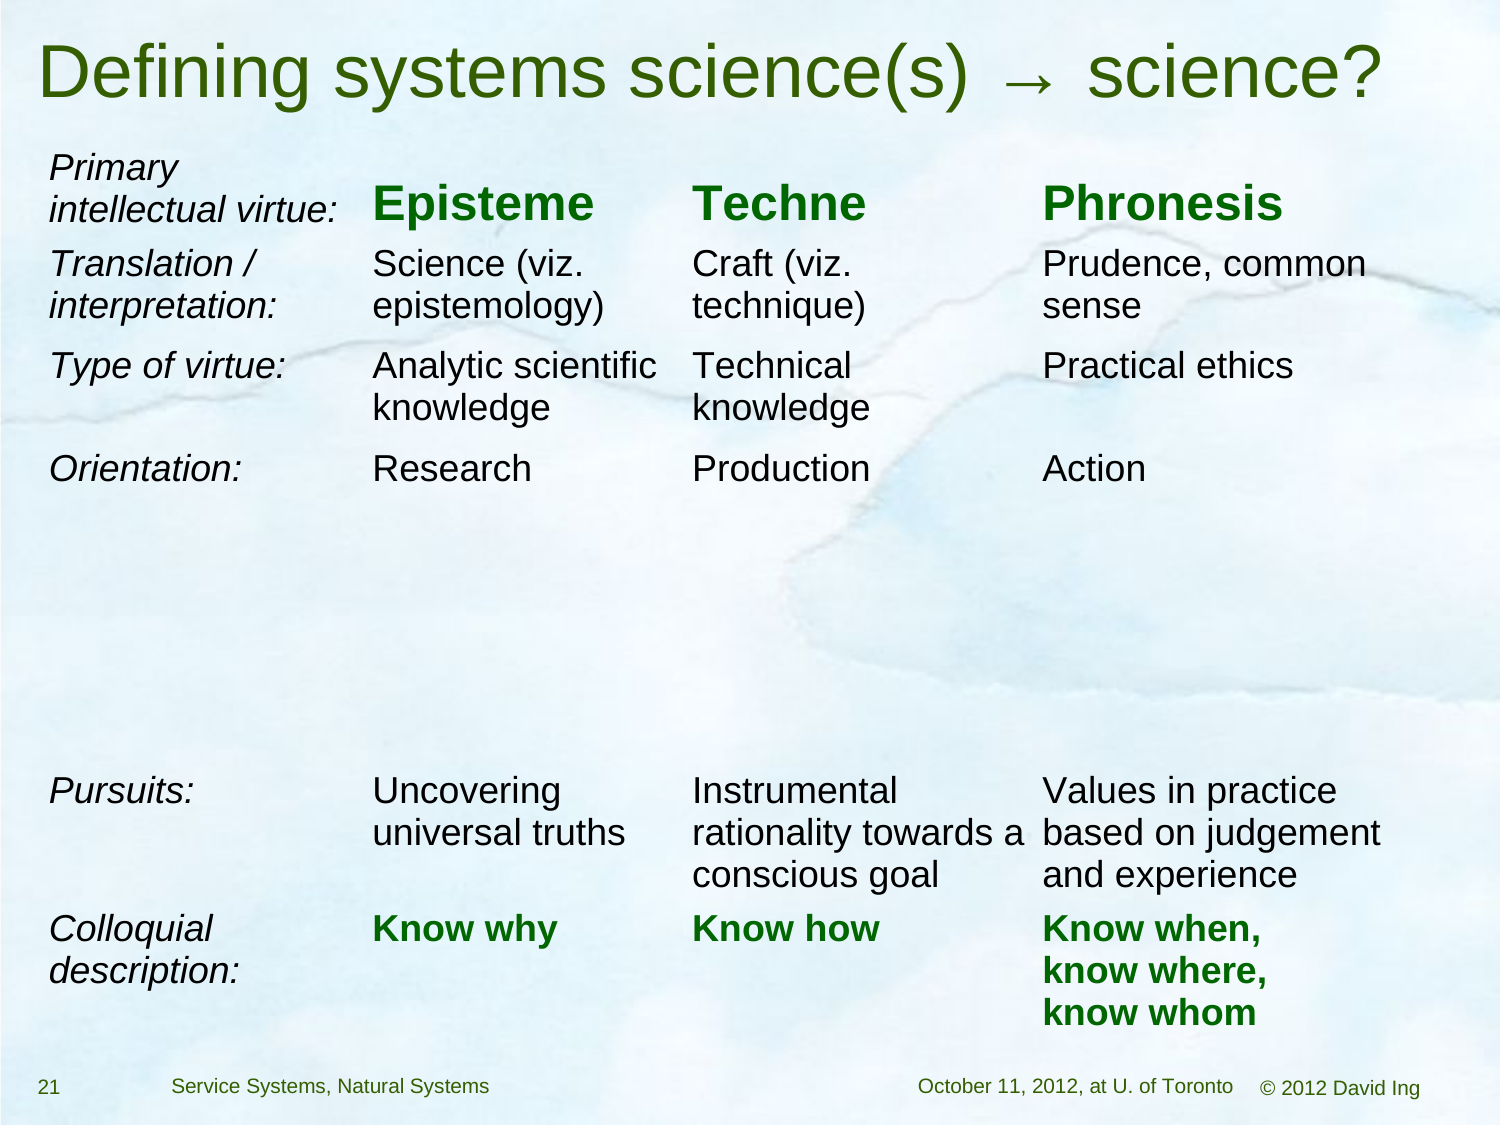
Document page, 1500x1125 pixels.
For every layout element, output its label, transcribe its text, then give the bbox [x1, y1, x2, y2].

title Defining systems science(s) → science? [37, 37, 1463, 152]
table_cell Craft (viz. technique) [686, 237, 1036, 339]
table_cell Know when, know where, know whom [1036, 901, 1450, 1039]
table_cell [43, 500, 366, 764]
table_cell [1036, 661, 1450, 764]
picture [0, 0, 1500, 1125]
table_header Primary intellectual virtue: [43, 135, 366, 237]
table_cell Action [1036, 441, 1450, 500]
table_cell [366, 661, 686, 764]
table_cell Translation / interpretation: [43, 237, 366, 339]
table_cell Values in practice based on judgement and experience [1036, 764, 1450, 901]
table_header Phronesis [1036, 135, 1450, 237]
table_cell Know how [686, 901, 1036, 1039]
table_cell Prudence, common sense [1036, 237, 1450, 339]
table_cell Production [686, 441, 1036, 500]
table_header Techne [686, 135, 1036, 237]
table_cell Orientation: [43, 441, 366, 500]
table_cell Uncovering universal truths [366, 764, 686, 901]
table_cell [686, 559, 1036, 661]
table_cell [1036, 559, 1450, 661]
table_cell Practical ethics [1036, 339, 1450, 441]
table_cell Instrumental rationality towards a conscious goal [686, 764, 1036, 901]
table_cell Type of virtue: [43, 339, 366, 441]
table_cell [686, 661, 1036, 764]
table_cell Pursuits: [43, 764, 366, 901]
table_cell Know why [366, 901, 686, 1039]
table_cell [366, 559, 686, 661]
table_cell [686, 500, 1036, 559]
table_header Episteme [366, 135, 686, 237]
table_cell Research [366, 441, 686, 500]
table_cell Colloquial description: [43, 901, 366, 1039]
table_cell Analytic scientific knowledge [366, 339, 686, 441]
table_cell Science (viz. epistemology) [366, 237, 686, 339]
table_cell [366, 500, 686, 559]
table_cell Technical knowledge [686, 339, 1036, 441]
table_cell [1036, 500, 1450, 559]
